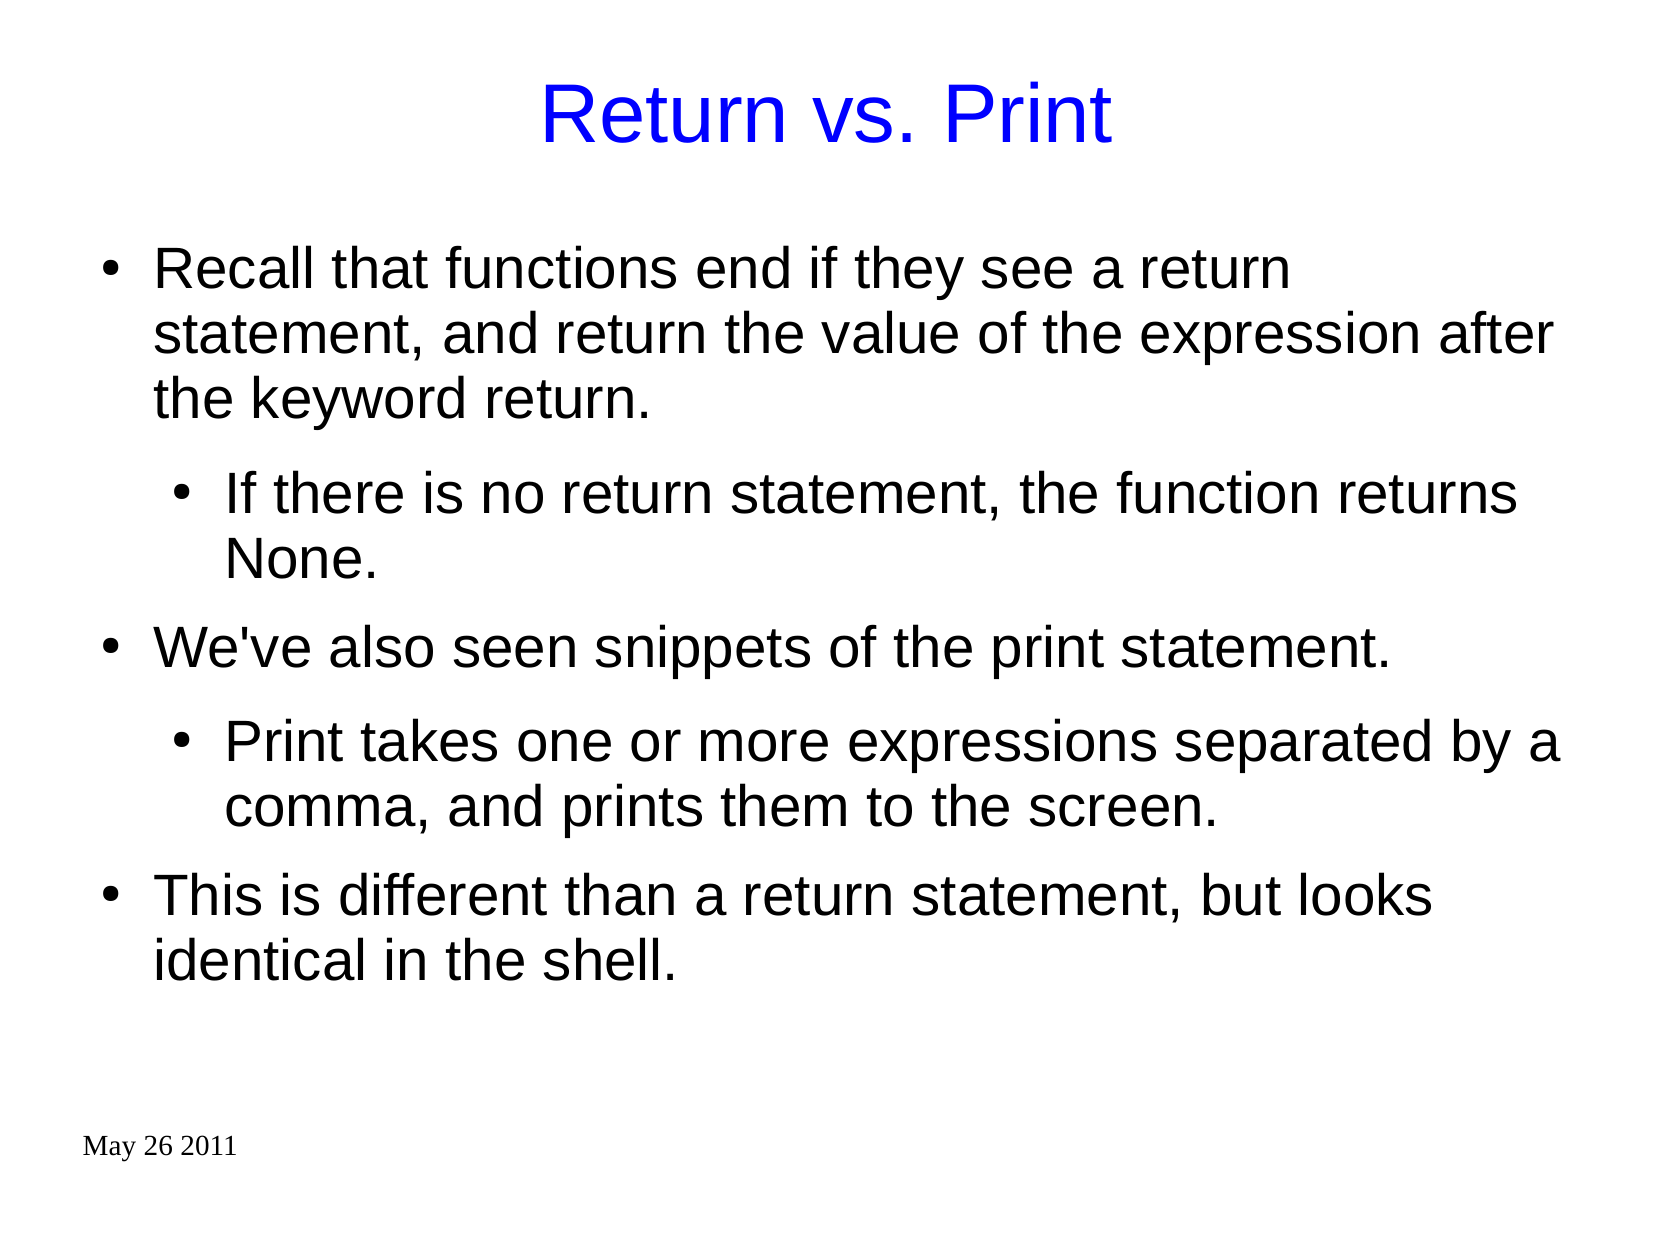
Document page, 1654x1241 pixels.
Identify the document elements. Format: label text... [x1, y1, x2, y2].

list Recall that functions end if they see a return statement, and return the value of the expression after the keyword return. If there is no return statement, the function returns None. We've also seen snippets of the print statement. Print takes one or more expressions separated by a comma, and prints them to the screen. This is different than a return statement, but looks identical in the shell. [82, 236, 1571, 1109]
title Return vs. Print [82, 49, 1571, 178]
